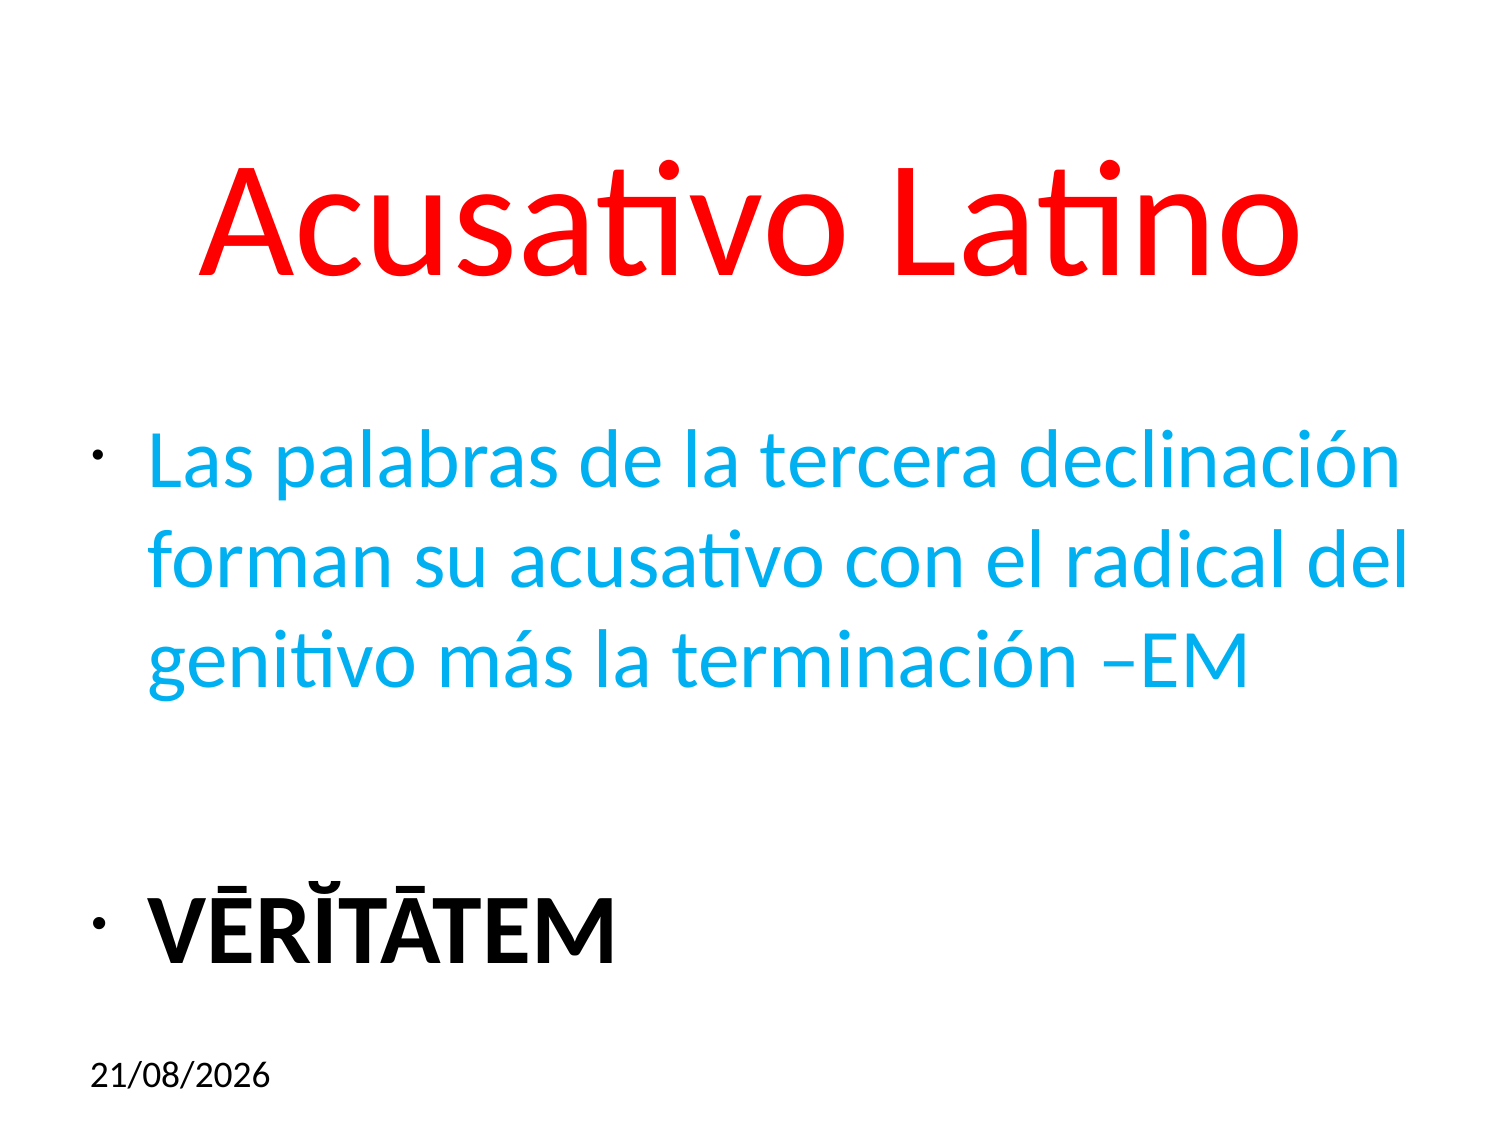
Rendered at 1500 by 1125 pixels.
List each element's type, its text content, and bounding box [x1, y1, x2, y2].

title Acusativo Latino [76, 101, 1427, 290]
list Las palabras de la tercera declinación forman su acusativo con el radical del genitivo más la terminación –EM VĒRĬTĀTEM [76, 397, 1427, 1028]
